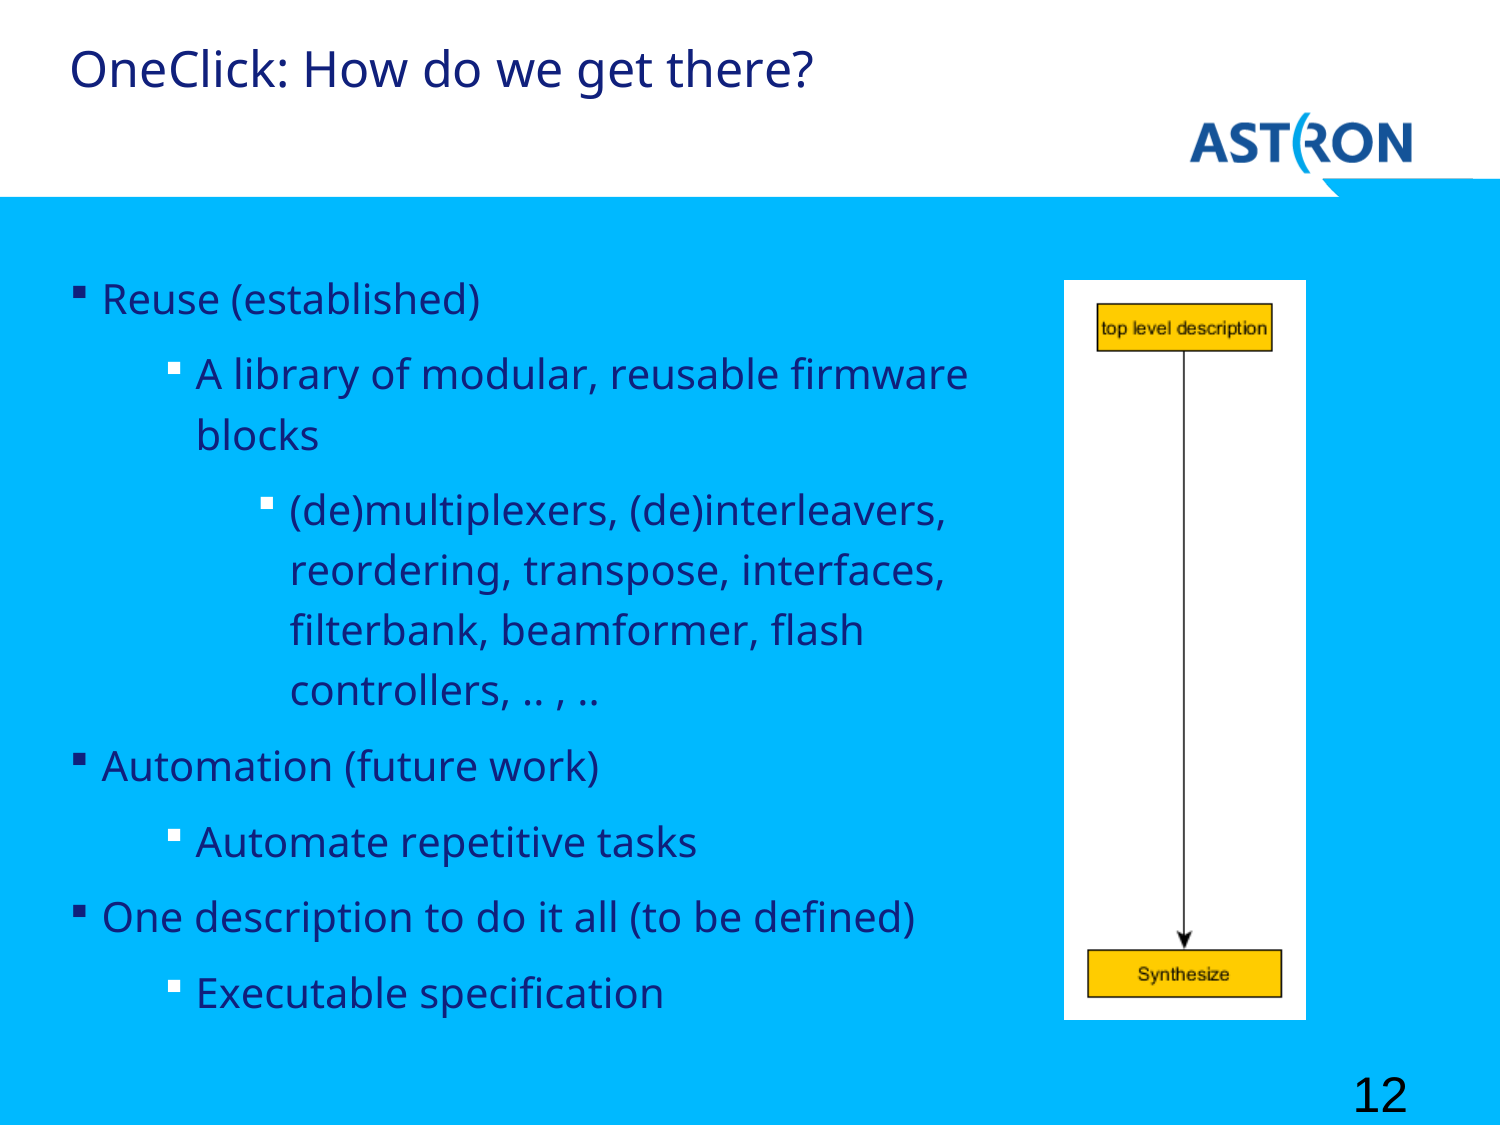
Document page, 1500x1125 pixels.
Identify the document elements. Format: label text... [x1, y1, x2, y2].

picture [0, 0, 1500, 196]
list Reuse (established) A library of modular, reusable firmware blocks (de)multiplexers, (de)interleavers, reordering, transpose, interfaces, filterbank, beamformer, flash controllers, .. , .. Automation (future work) Automate repetitive tasks One description to do it all (to be defined) Executable specification [70, 262, 1036, 1032]
picture [1065, 281, 1305, 1019]
title OneClick: How do we get there? [69, 37, 1075, 188]
list [1036, 262, 1408, 1032]
